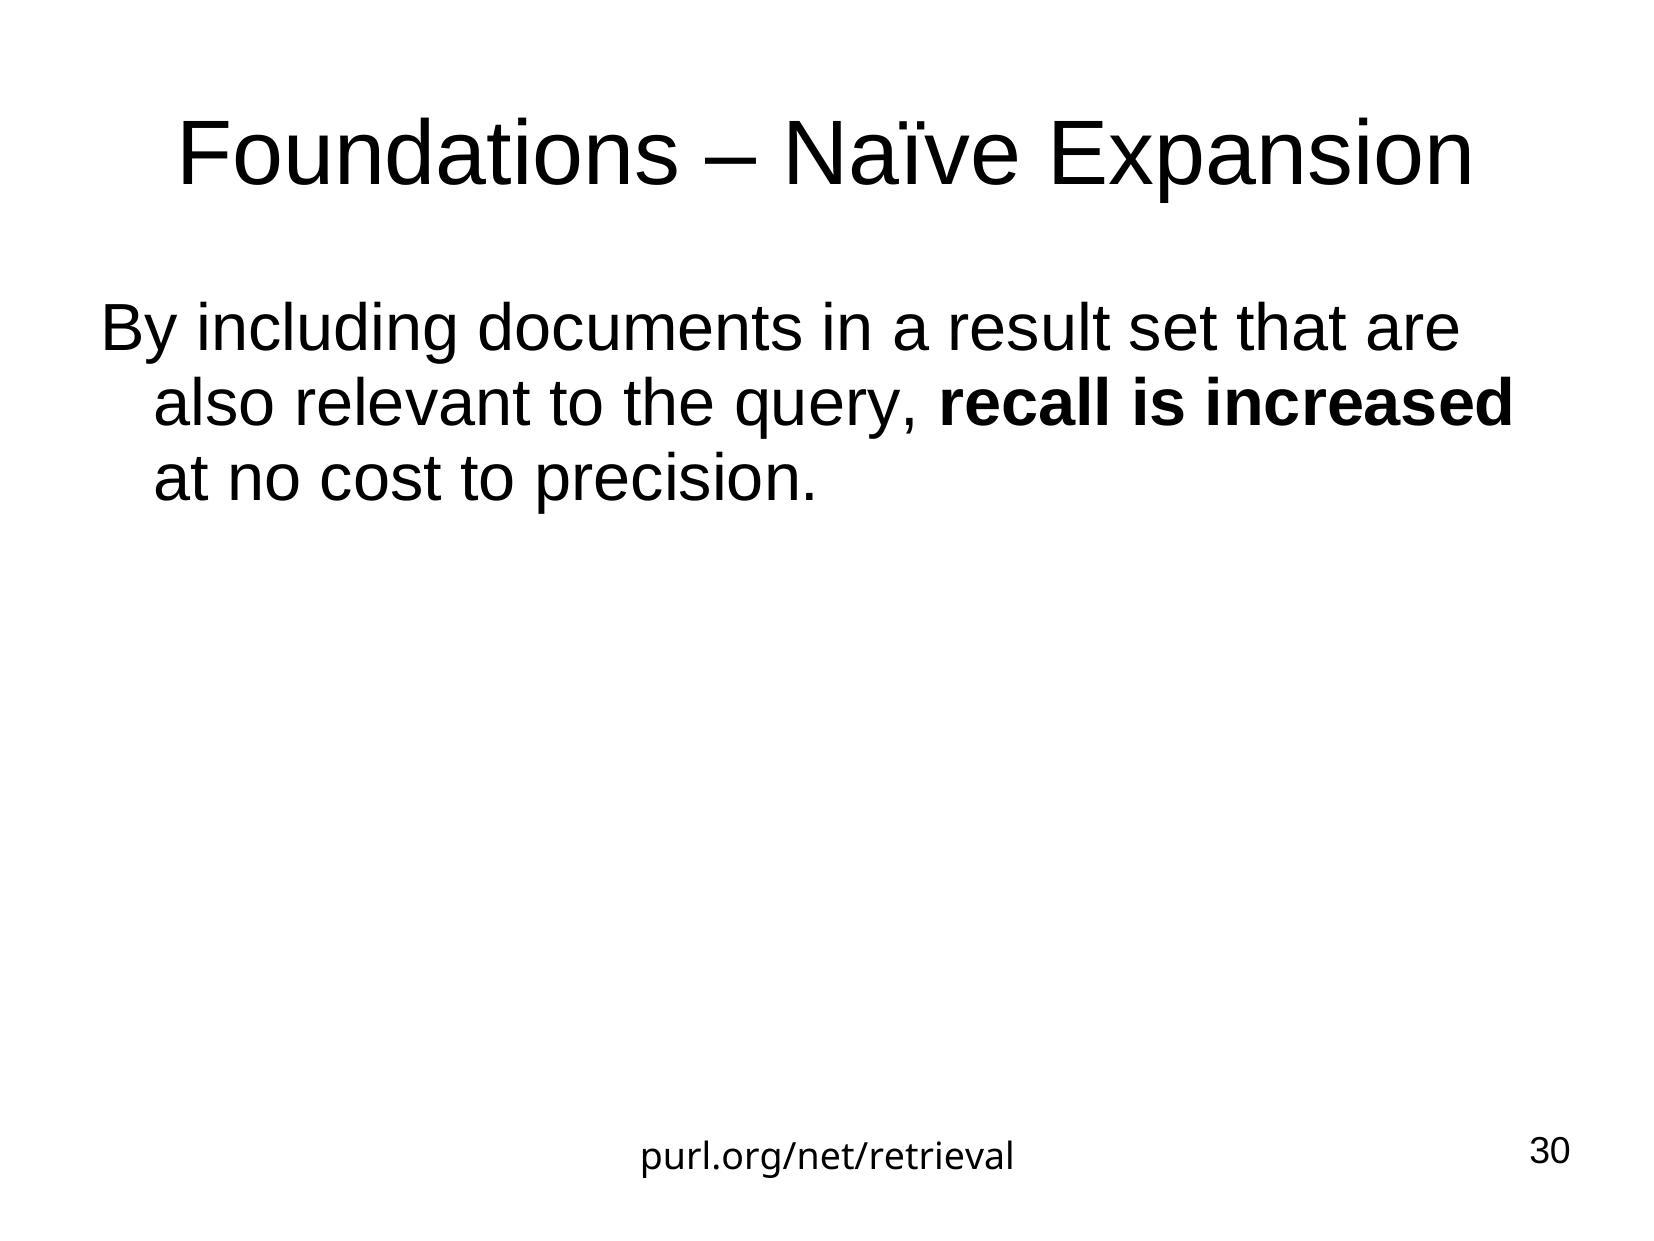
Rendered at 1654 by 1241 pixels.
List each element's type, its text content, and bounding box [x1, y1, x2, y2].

title Foundations – Naïve Expansion [82, 49, 1571, 257]
list By including documents in a result set that are also relevant to the query, recall is increased at no cost to precision. [82, 290, 1571, 1109]
